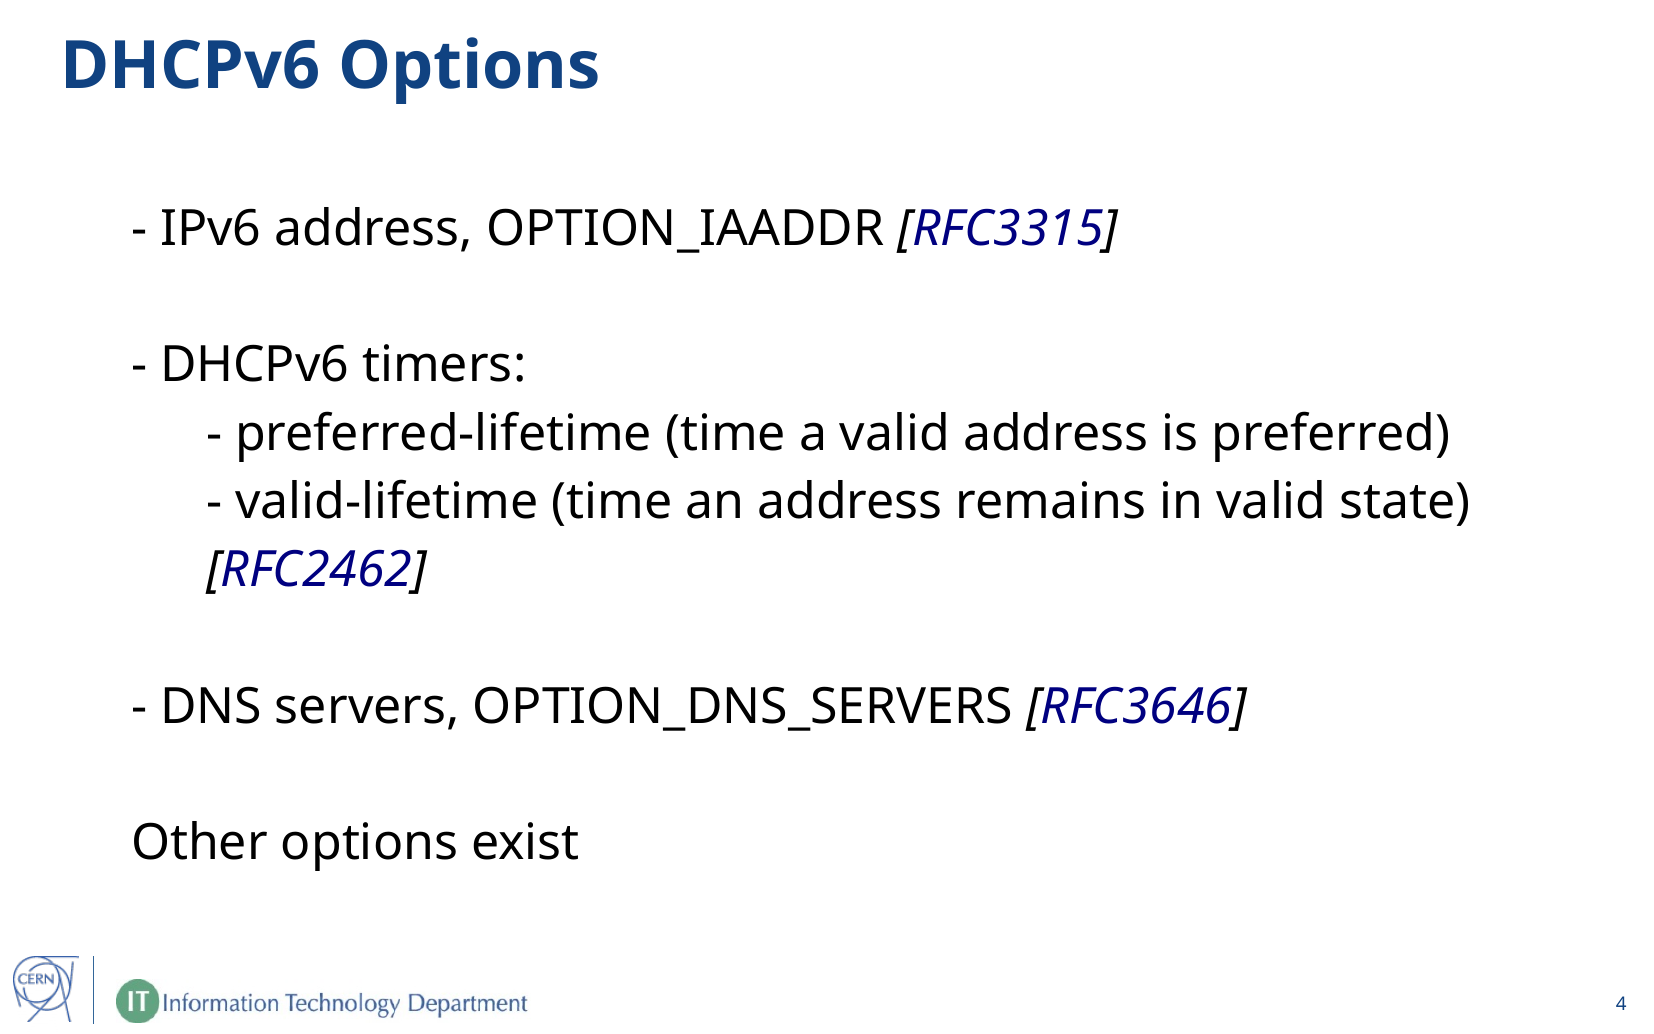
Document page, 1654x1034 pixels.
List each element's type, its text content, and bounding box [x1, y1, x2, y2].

picture [13, 956, 79, 1032]
text_box - IPv6 address, OPTION_IAADDR [RFC3315] - DHCPv6 timers: - preferred-lifetime (time a valid address is preferred) - valid-lifetime (time an address remains in valid state) [RFC2462] - DNS servers, OPTION_DNS_SERVERS [RFC3646] Other options exist [116, 184, 1606, 1034]
title DHCPv6 Options [60, 0, 1528, 138]
